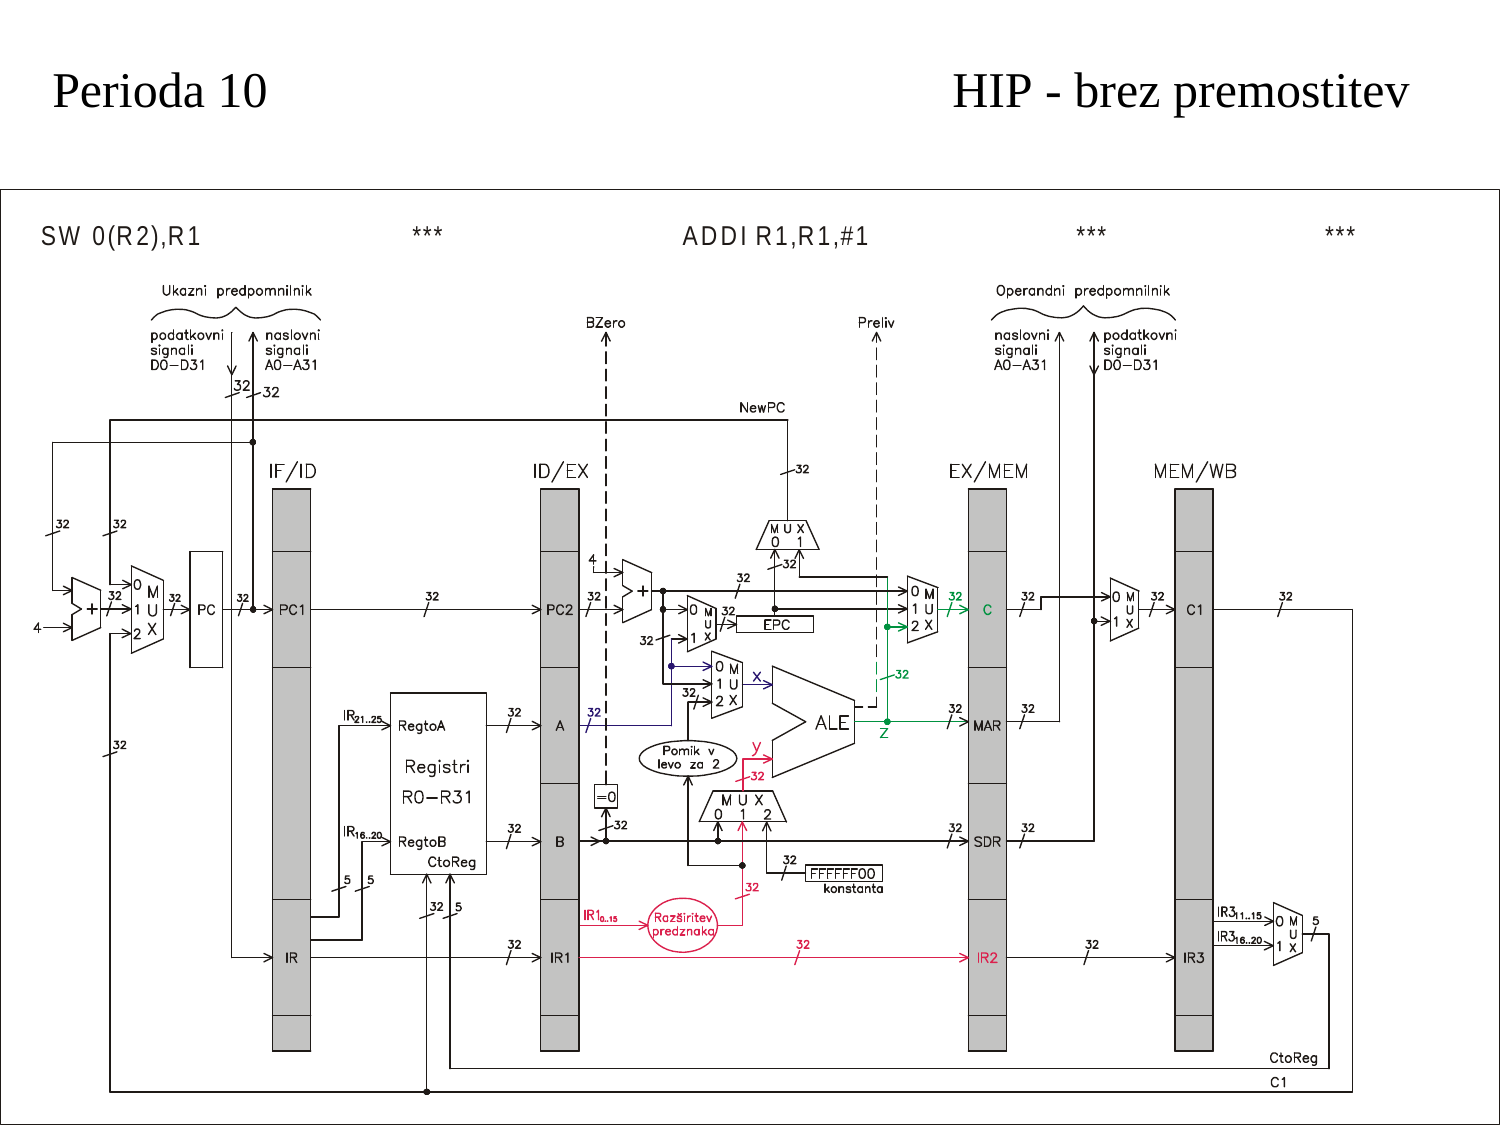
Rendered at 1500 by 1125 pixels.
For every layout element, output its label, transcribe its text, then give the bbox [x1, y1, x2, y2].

picture [0, 188, 1500, 1125]
text_box Perioda 10 HIP - brez premostitev [37, 49, 1476, 126]
